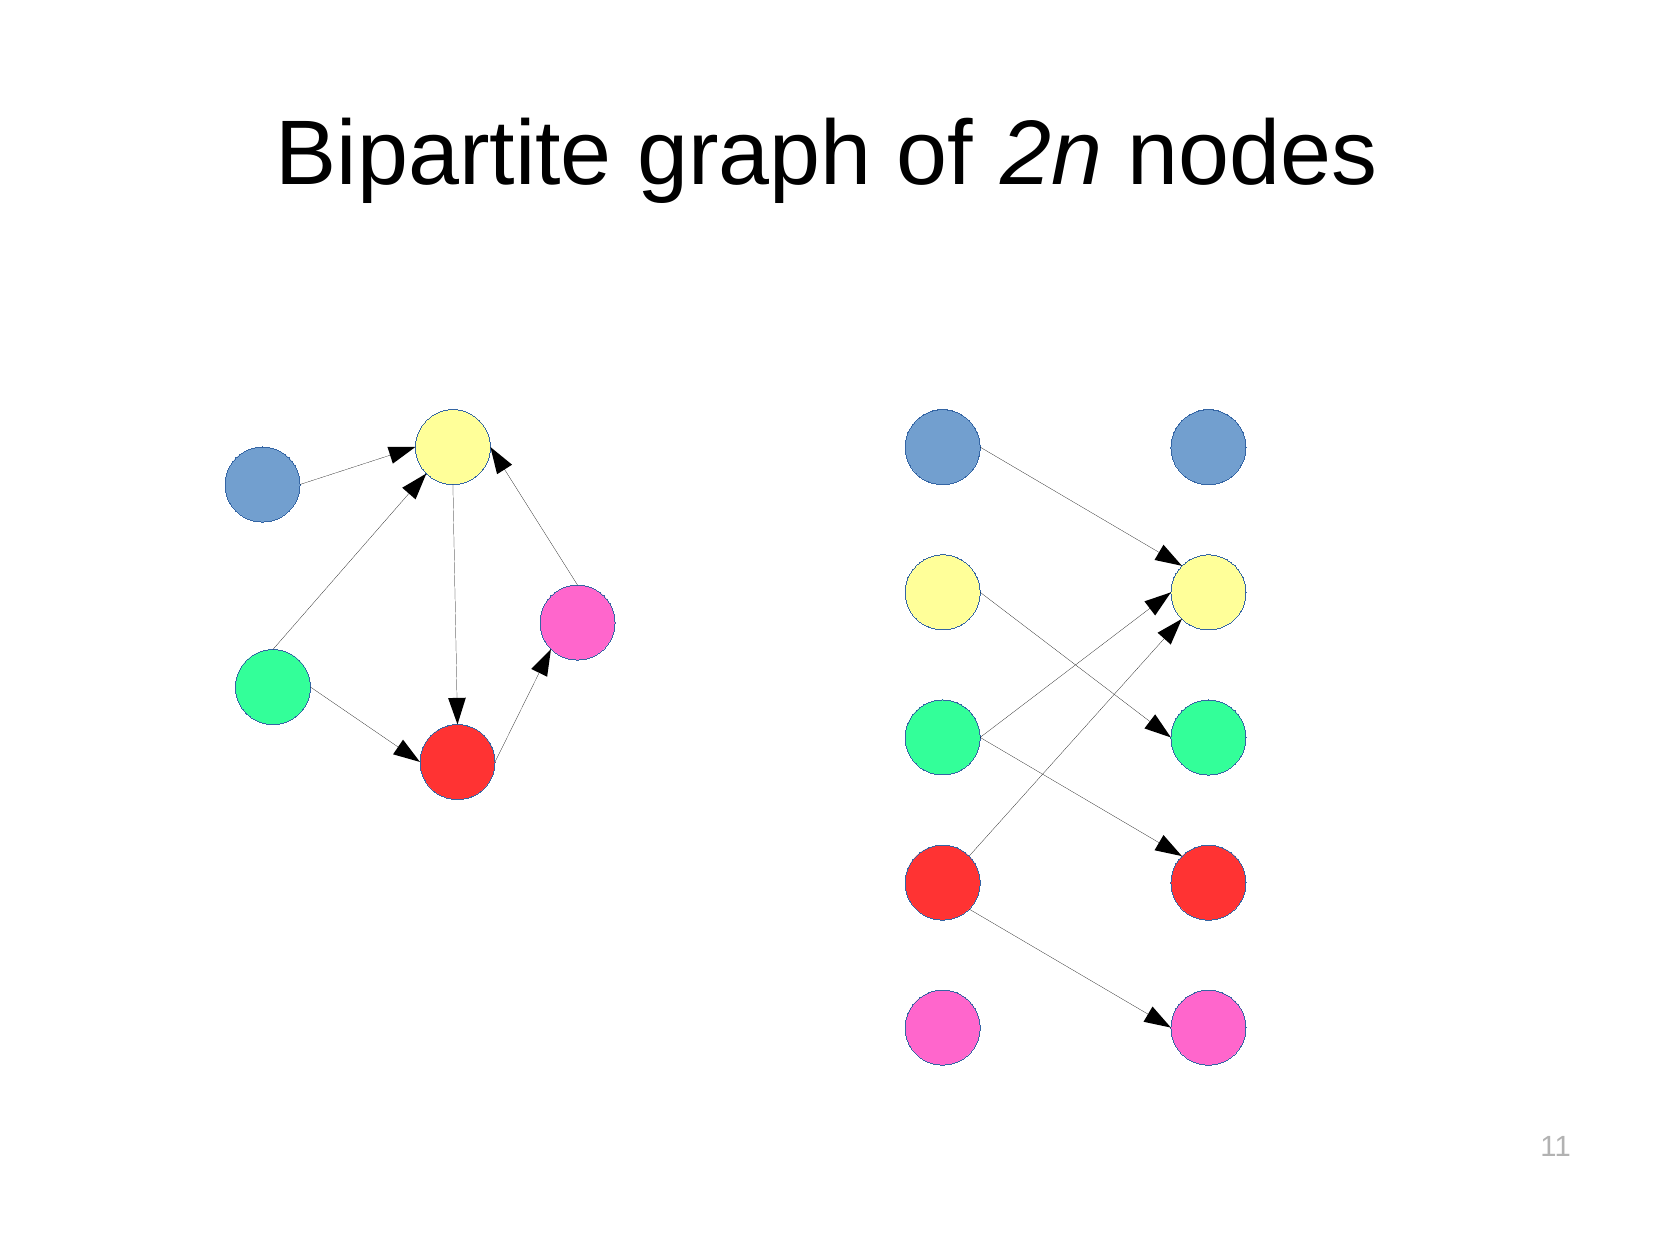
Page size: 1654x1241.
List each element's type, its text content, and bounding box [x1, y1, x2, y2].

text_box [415, 409, 491, 485]
text_box [1170, 409, 1247, 485]
text_box [225, 446, 301, 523]
text_box [1170, 990, 1247, 1066]
text_box [420, 724, 495, 800]
text_box [235, 649, 311, 725]
text_box [1170, 554, 1247, 630]
text_box [905, 845, 981, 921]
text_box [1170, 845, 1247, 921]
text_box [1170, 699, 1247, 776]
title Bipartite graph of 2n nodes [82, 49, 1571, 257]
text_box [905, 990, 981, 1066]
text_box [540, 585, 616, 661]
text_box [905, 699, 981, 775]
text_box [905, 409, 981, 485]
text_box [905, 554, 981, 630]
